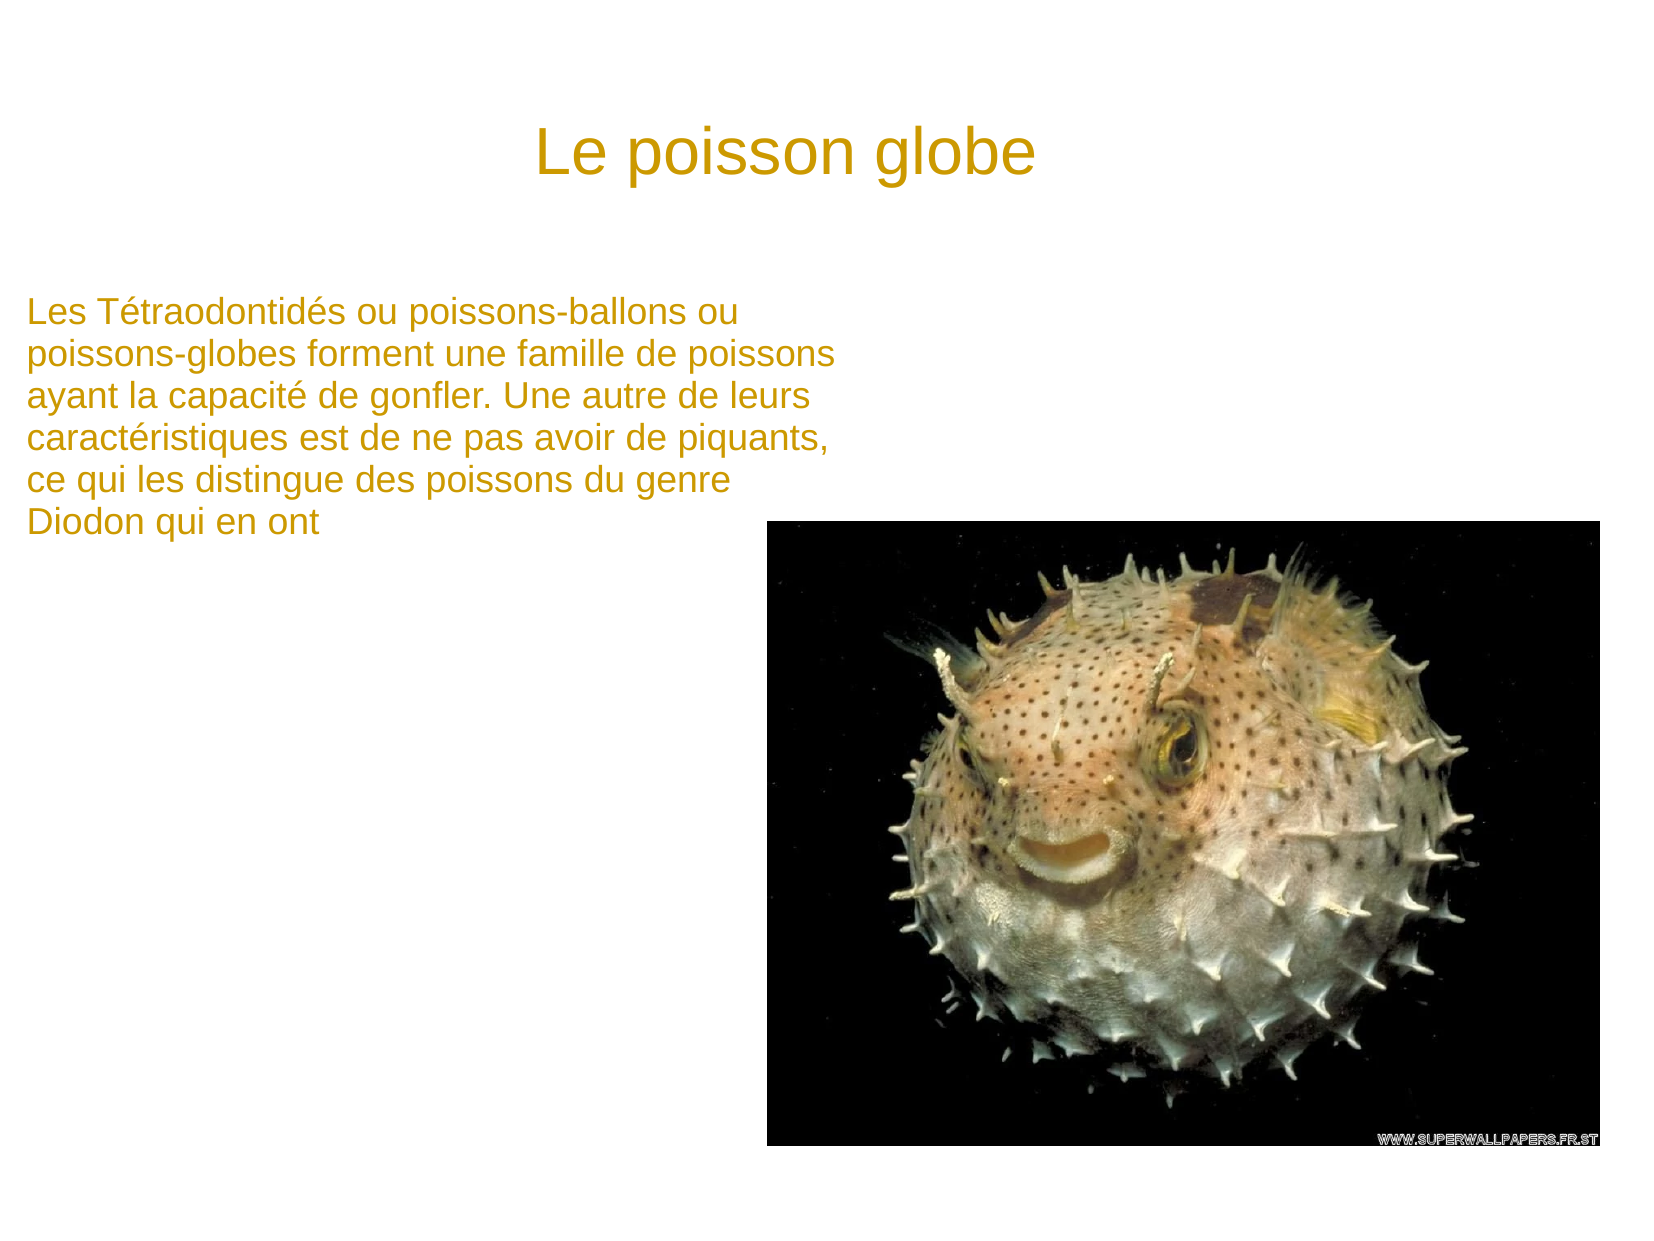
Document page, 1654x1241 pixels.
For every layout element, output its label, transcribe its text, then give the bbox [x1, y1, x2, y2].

text_box Les Tétraodontidés ou poissons-ballons ou poissons-globes forment une famille de poissons ayant la capacité de gonfler. Une autre de leurs caractéristiques est de ne pas avoir de piquants, ce qui les distingue des poissons du genre Diodon qui en ont [11, 283, 861, 591]
text_box Le poisson globe [519, 106, 1347, 196]
picture [767, 521, 1600, 1146]
